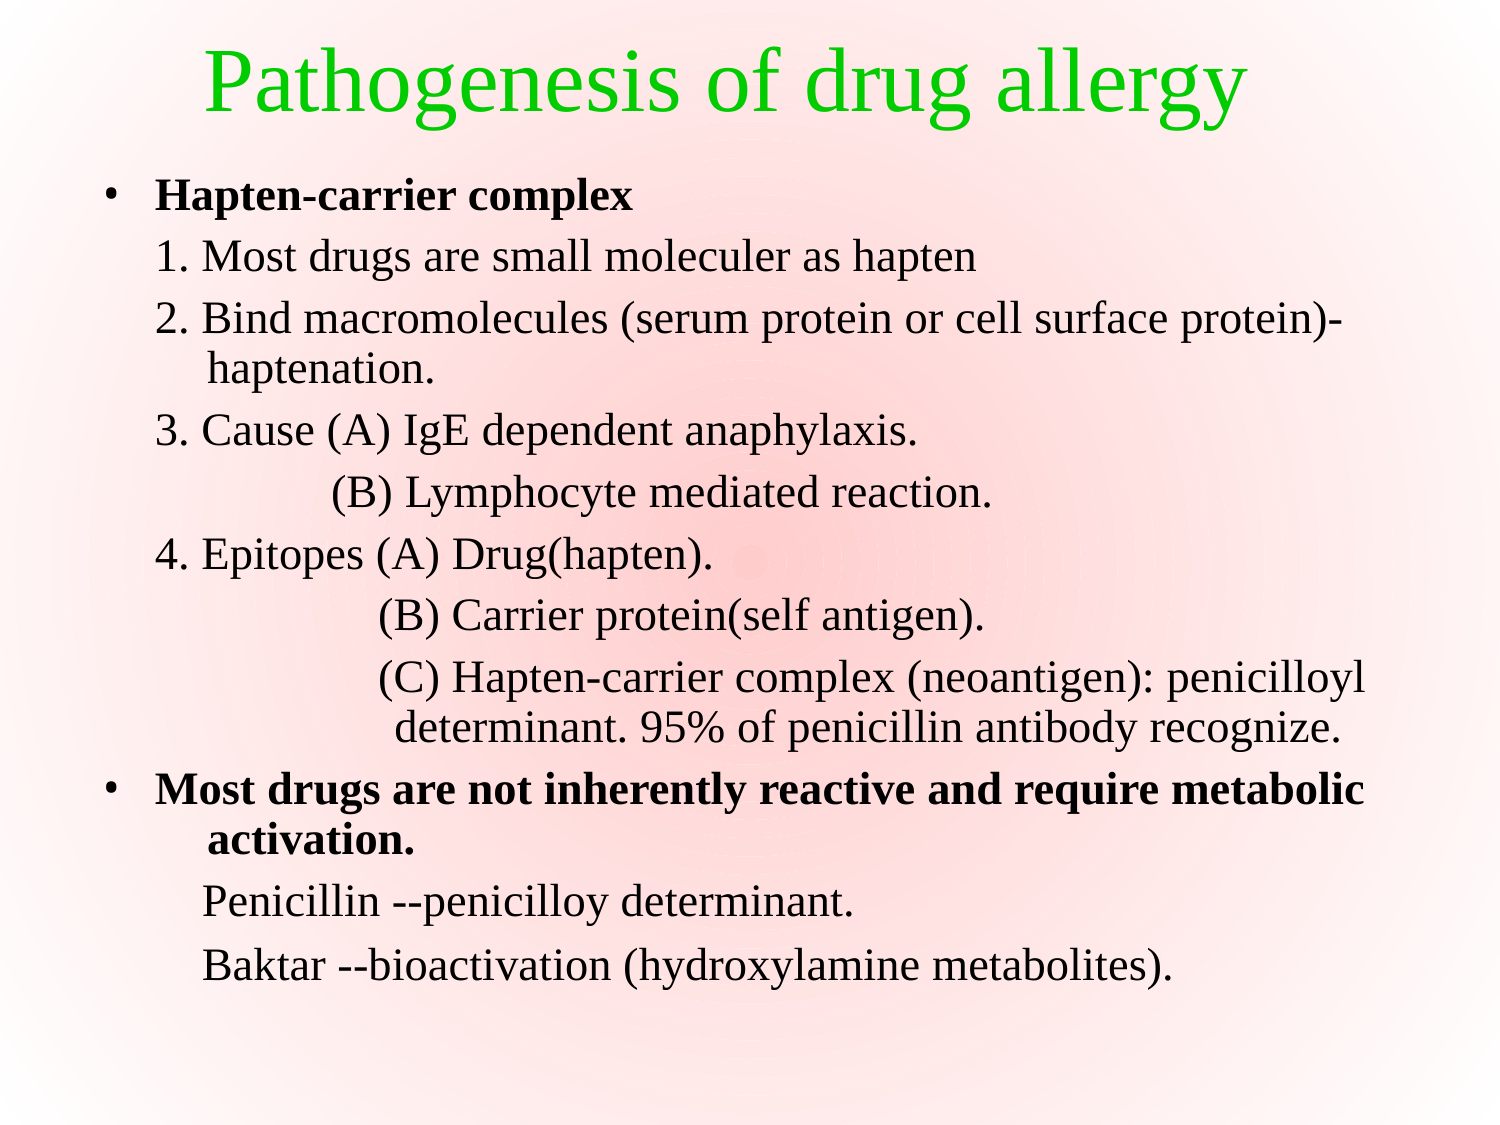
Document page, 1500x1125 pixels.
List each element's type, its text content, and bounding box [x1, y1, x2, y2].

title Pathogenesis of drug allergy [112, 0, 1388, 150]
list Hapten-carrier complex 1. Most drugs are small moleculer as hapten 2. Bind macromolecules (serum protein or cell surface protein)-haptenation. 3. Cause (A) IgE dependent anaphylaxis. (B) Lymphocyte mediated reaction. 4. Epitopes (A) Drug(hapten). (B) Carrier protein(self antigen). (C) Hapten-carrier complex (neoantigen): penicilloyl determinant. 95% of penicillin antibody recognize. Most drugs are not inherently reactive and require metabolic activation. Penicillin --penicilloy determinant. Baktar --bioactivation (hydroxylamine metabolites). [87, 162, 1438, 1012]
